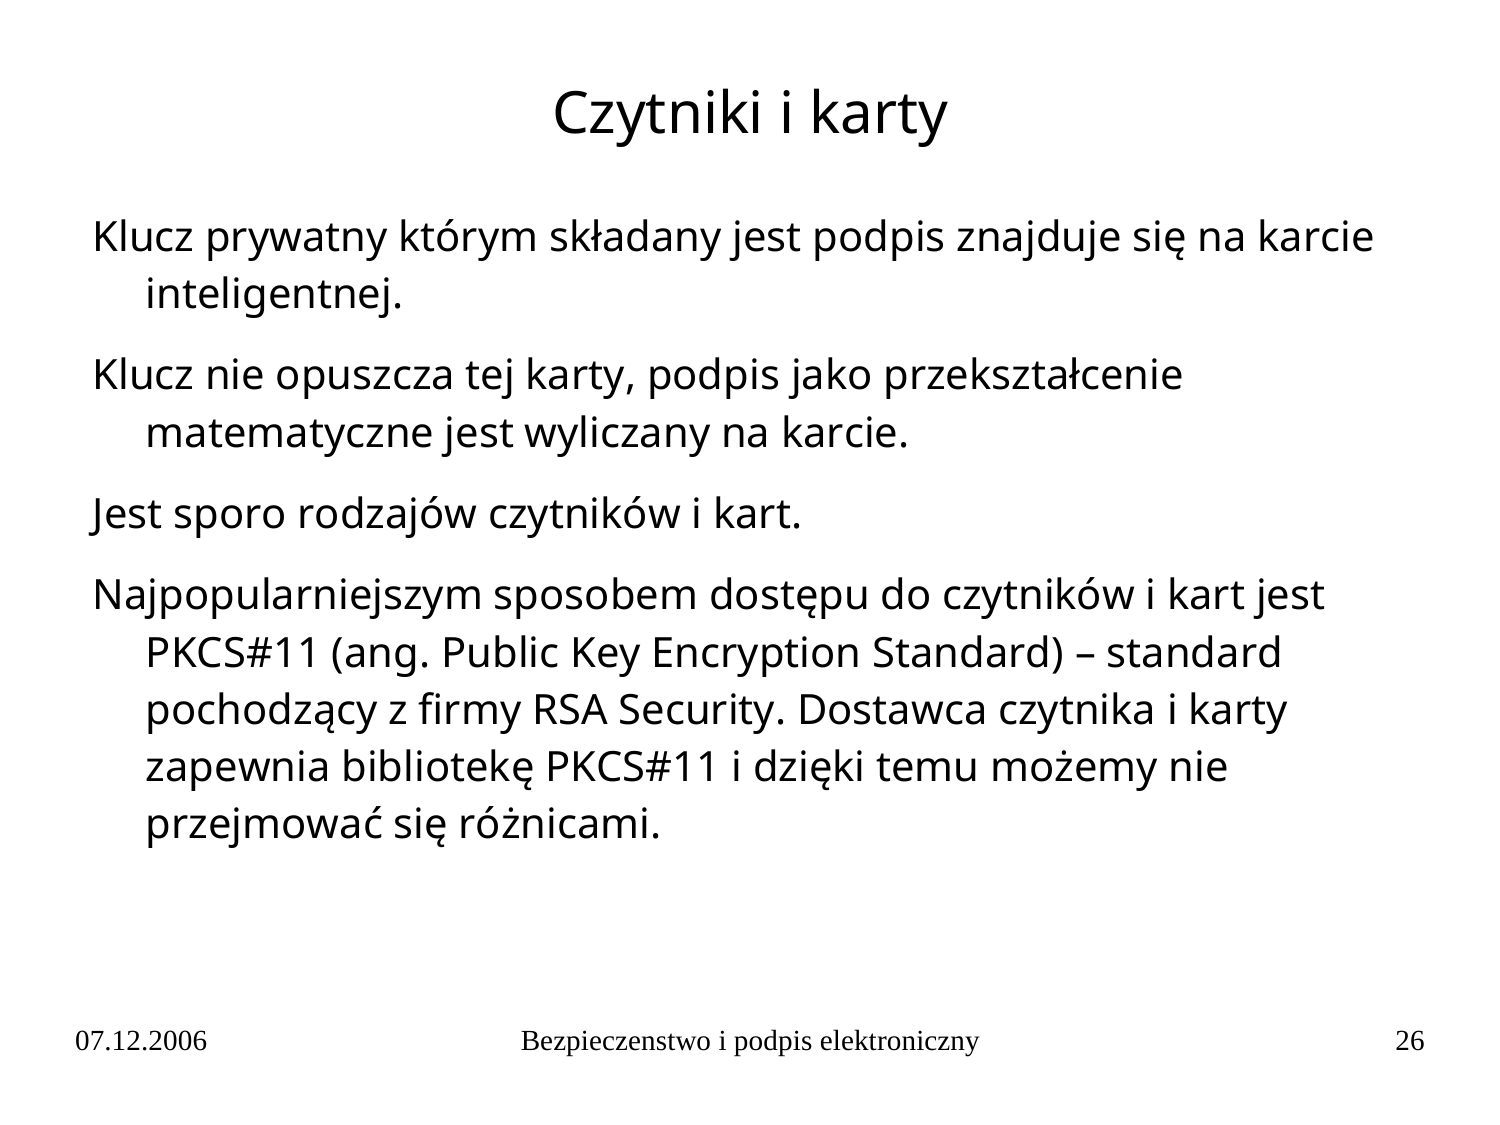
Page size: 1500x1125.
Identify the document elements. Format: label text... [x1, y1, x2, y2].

title Czytniki i karty [75, 44, 1425, 178]
list Klucz prywatny którym składany jest podpis znajduje się na karcie inteligentnej. Klucz nie opuszcza tej karty, podpis jako przekształcenie matematyczne jest wyliczany na karcie. Jest sporo rodzajów czytników i kart. Najpopularniejszym sposobem dostępu do czytników i kart jest PKCS#11 (ang. Public Key Encryption Standard) – standard pochodzący z firmy RSA Security. Dostawca czytnika i karty zapewnia bibliotekę PKCS#11 i dzięki temu możemy nie przejmować się różnicami. [75, 206, 1425, 1006]
